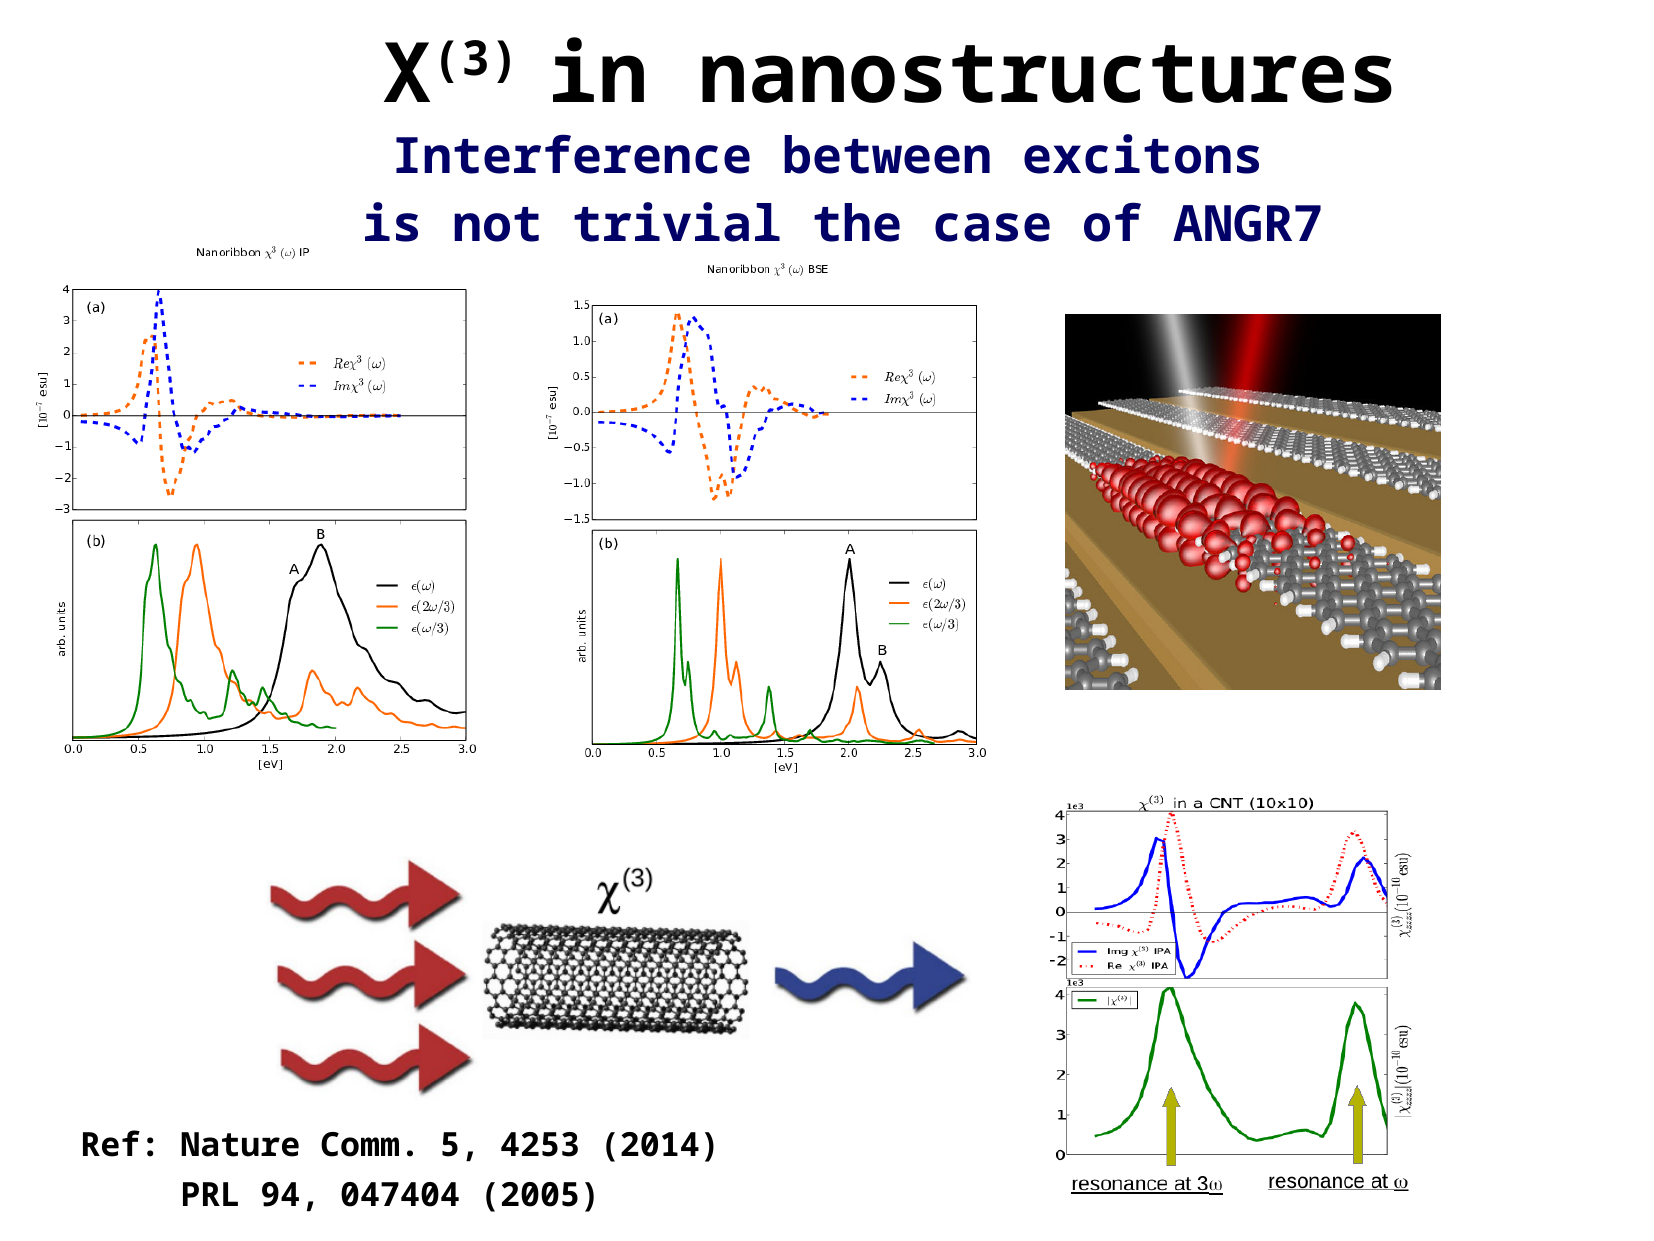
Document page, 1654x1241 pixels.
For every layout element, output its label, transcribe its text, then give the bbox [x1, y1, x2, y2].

picture [240, 854, 991, 1109]
text_box Interference between excitons is not trivial the case of ANGR7 [90, 130, 1561, 246]
picture [1050, 794, 1426, 1199]
picture [1065, 314, 1441, 691]
picture [30, 239, 481, 777]
title X(3) in nanostructures [270, 19, 1426, 121]
picture [540, 256, 991, 781]
text_box Ref: Nature Comm. 5, 4253 (2014) PRL 94, 047404 (2005) [45, 1123, 901, 1216]
